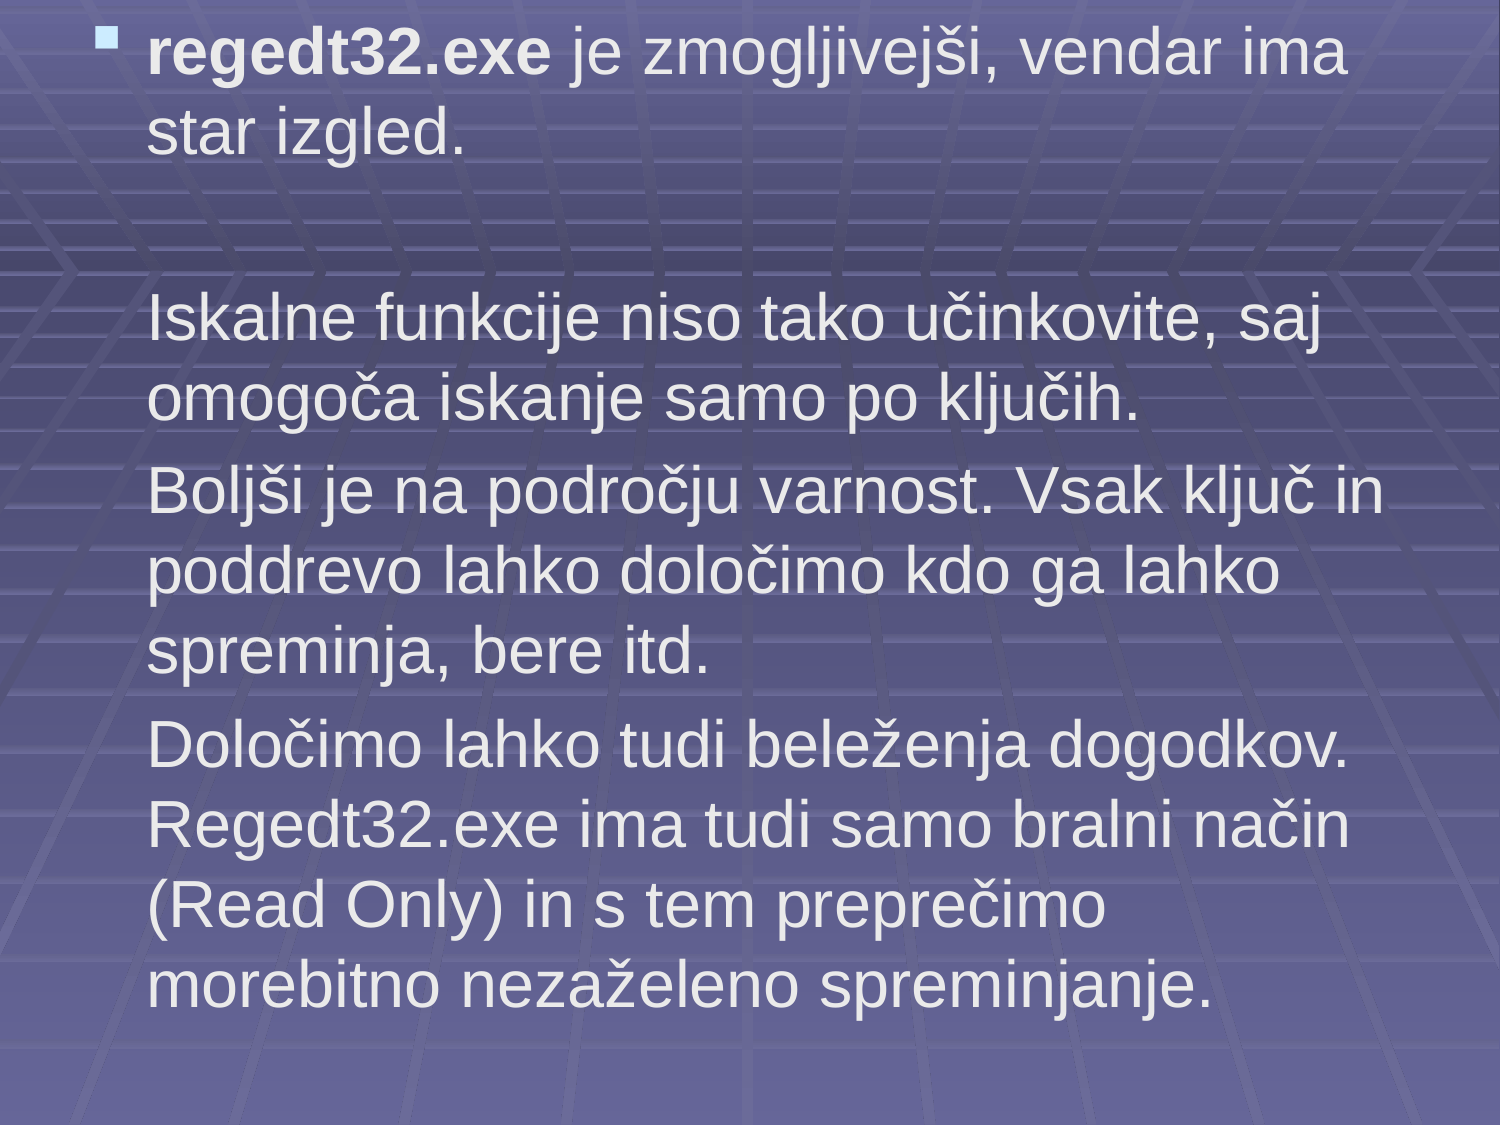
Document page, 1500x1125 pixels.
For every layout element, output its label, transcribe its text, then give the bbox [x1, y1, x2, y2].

list regedt32.exe je zmogljivejši, vendar ima star izgled. Iskalne funkcije niso tako učinkovite, saj omogoča iskanje samo po ključih. Boljši je na področju varnost. Vsak ključ in poddrevo lahko določimo kdo ga lahko spreminja, bere itd. Določimo lahko tudi beleženja dogodkov. Regedt32.exe ima tudi samo bralni način (Read Only) in s tem preprečimo morebitno nezaželeno spreminjanje. [74, 0, 1425, 1125]
